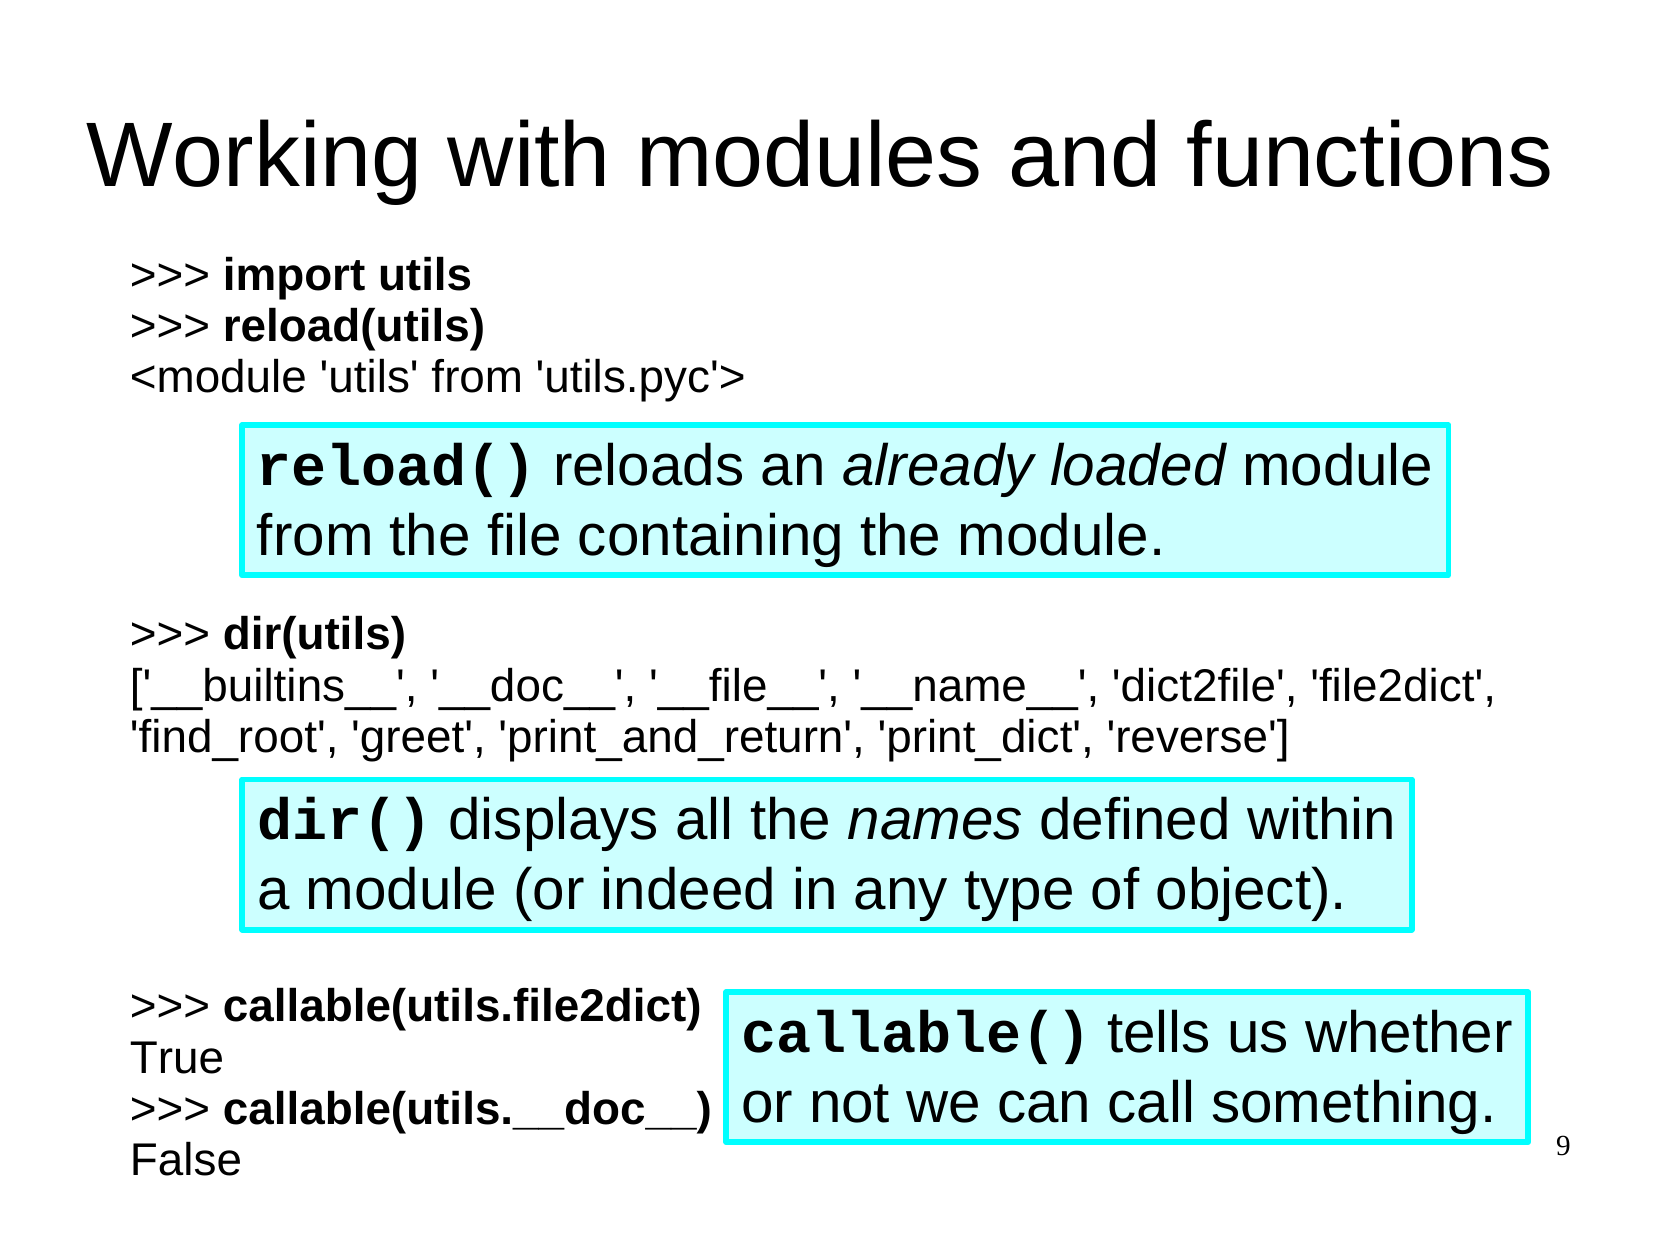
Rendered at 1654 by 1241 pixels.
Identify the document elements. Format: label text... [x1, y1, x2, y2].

list >>> dir(utils) ['__builtins__', '__doc__', '__file__', '__name__', 'dict2file', 'file2dict', 'find_root', 'greet', 'print_and_return', 'print_dict', 'reverse'] [129, 608, 1524, 786]
title Working with modules and functions [76, 59, 1565, 252]
list >>> import utils >>> reload(utils) <module 'utils' from 'utils.pyc'> [129, 248, 1524, 414]
list >>> callable(utils.file2dict) True >>> callable(utils.__doc__) False [129, 980, 1524, 1188]
text_box dir() displays all the names defined within a module (or indeed in any type of object). [242, 786, 1412, 929]
text_box reload() reloads an already loaded module from the file containing the module. [242, 425, 1449, 575]
